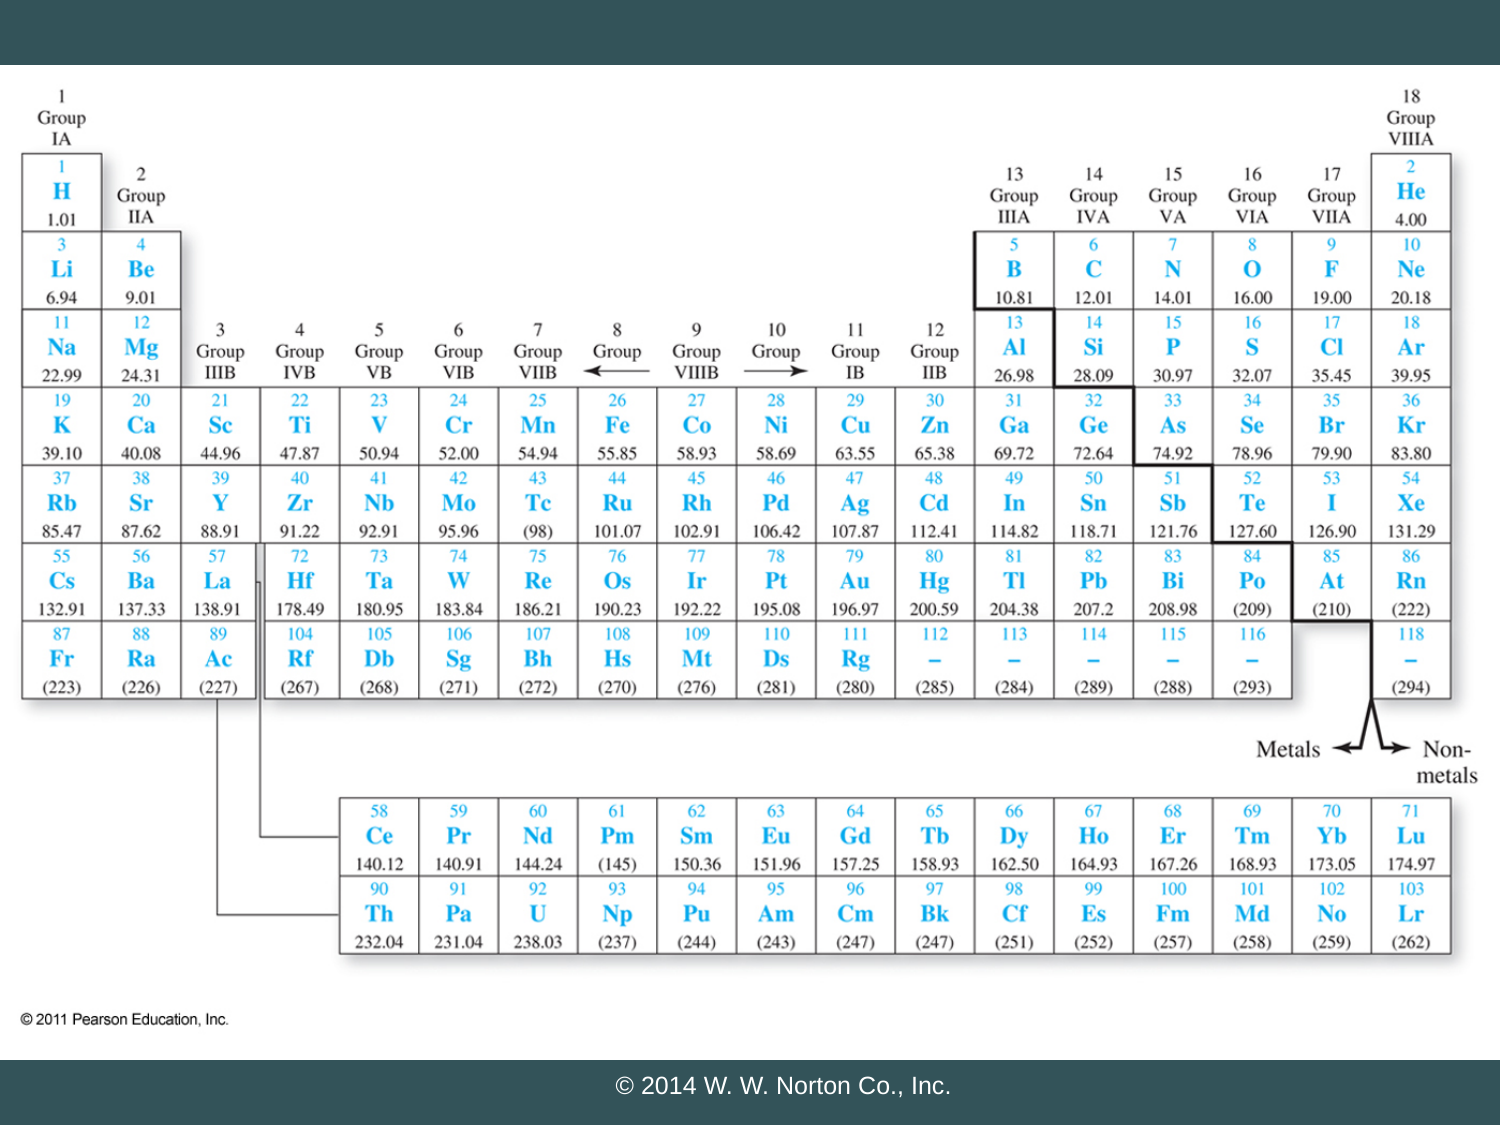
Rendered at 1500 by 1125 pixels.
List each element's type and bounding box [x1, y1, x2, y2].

picture [0, 65, 1500, 1060]
